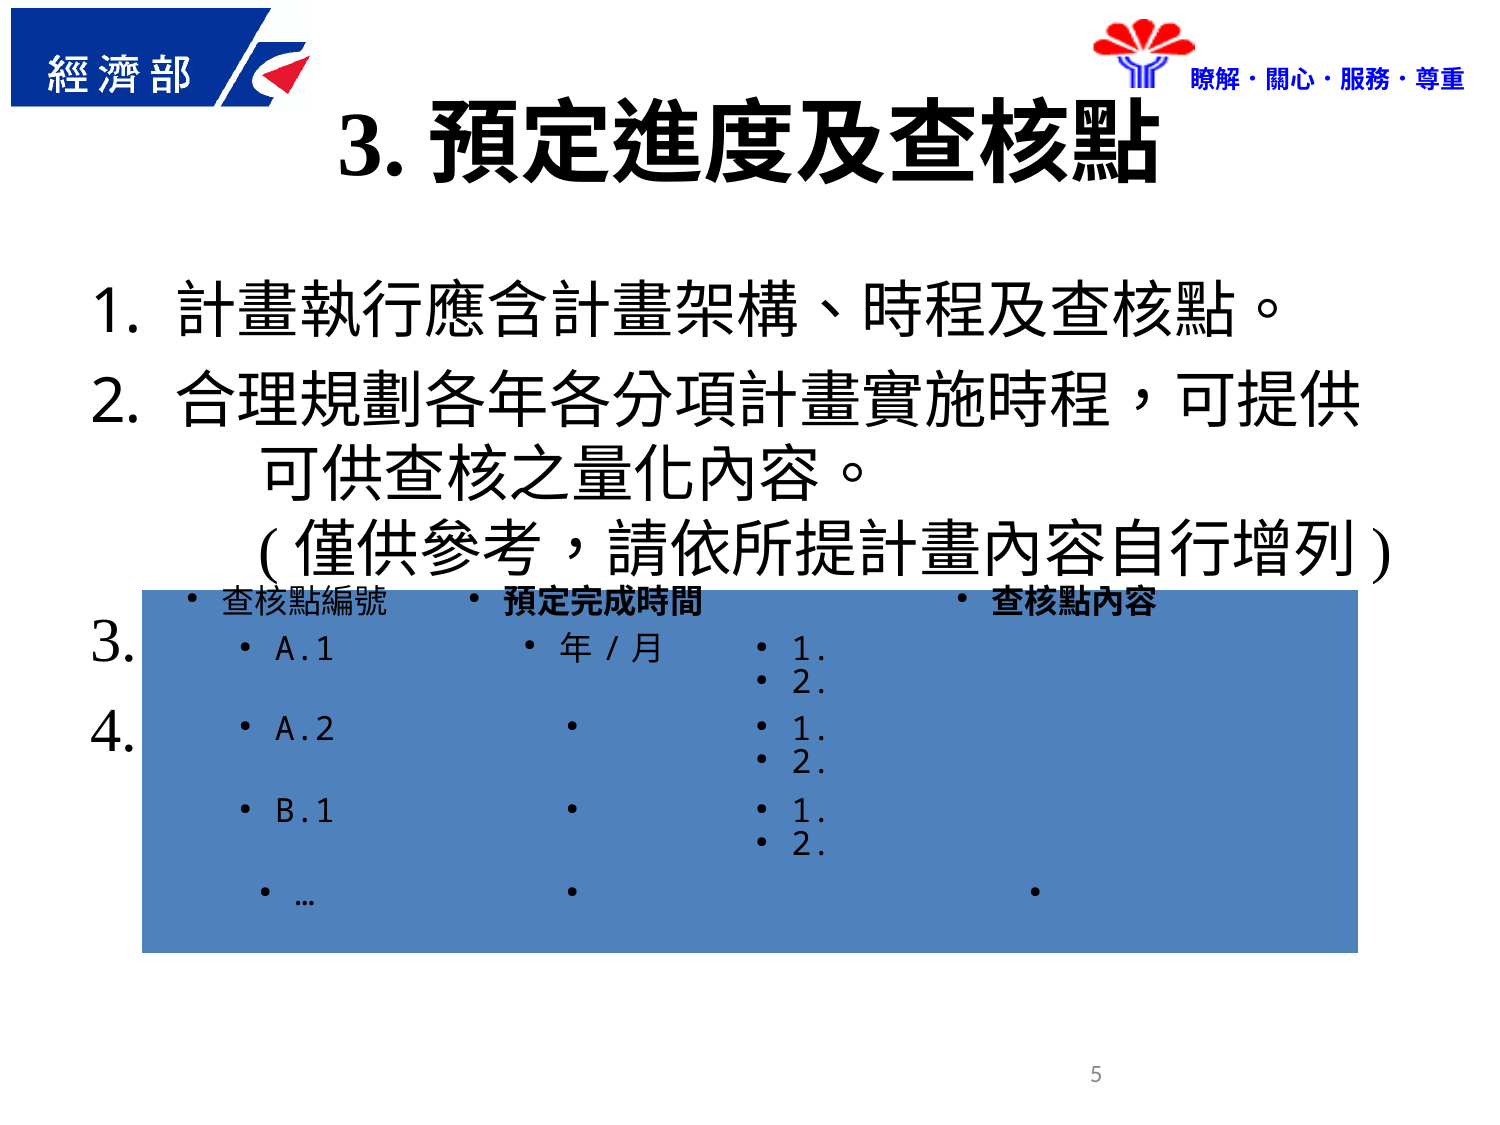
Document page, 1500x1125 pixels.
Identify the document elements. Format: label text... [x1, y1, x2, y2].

title 3.預定進度及查核點 [75, 45, 1426, 219]
table_cell B.1 [280, 811, 289, 819]
table_cell 年/月 [433, 637, 756, 716]
table_cell A.2 [142, 716, 433, 799]
table_cell B.1 [142, 799, 433, 882]
table_cell 1. 2. [756, 799, 1358, 882]
text_box 4 [1074, 1042, 1426, 1103]
table_cell 年/月 [640, 644, 656, 650]
table_cell [433, 882, 756, 953]
table_cell [433, 799, 756, 882]
table_cell [756, 882, 1358, 953]
table_cell 1. 2. [756, 637, 1358, 716]
table_header 查核點編號 [142, 590, 433, 637]
table_cell 年/月 [640, 637, 656, 642]
table_cell 1. 2. [756, 716, 1358, 799]
list 計畫執行應含計畫架構、時程及查核點。 合理規劃各年各分項計畫實施時程，可提供可供查核之量化內容。 (僅供參考，請依所提計畫內容自行增列) [75, 219, 1426, 963]
table_cell A.1 [142, 637, 433, 716]
table_header 預定完成時間 [433, 590, 756, 637]
table_cell [433, 716, 756, 799]
table_header 查核點內容 [756, 590, 1358, 637]
table_cell … [142, 882, 433, 953]
